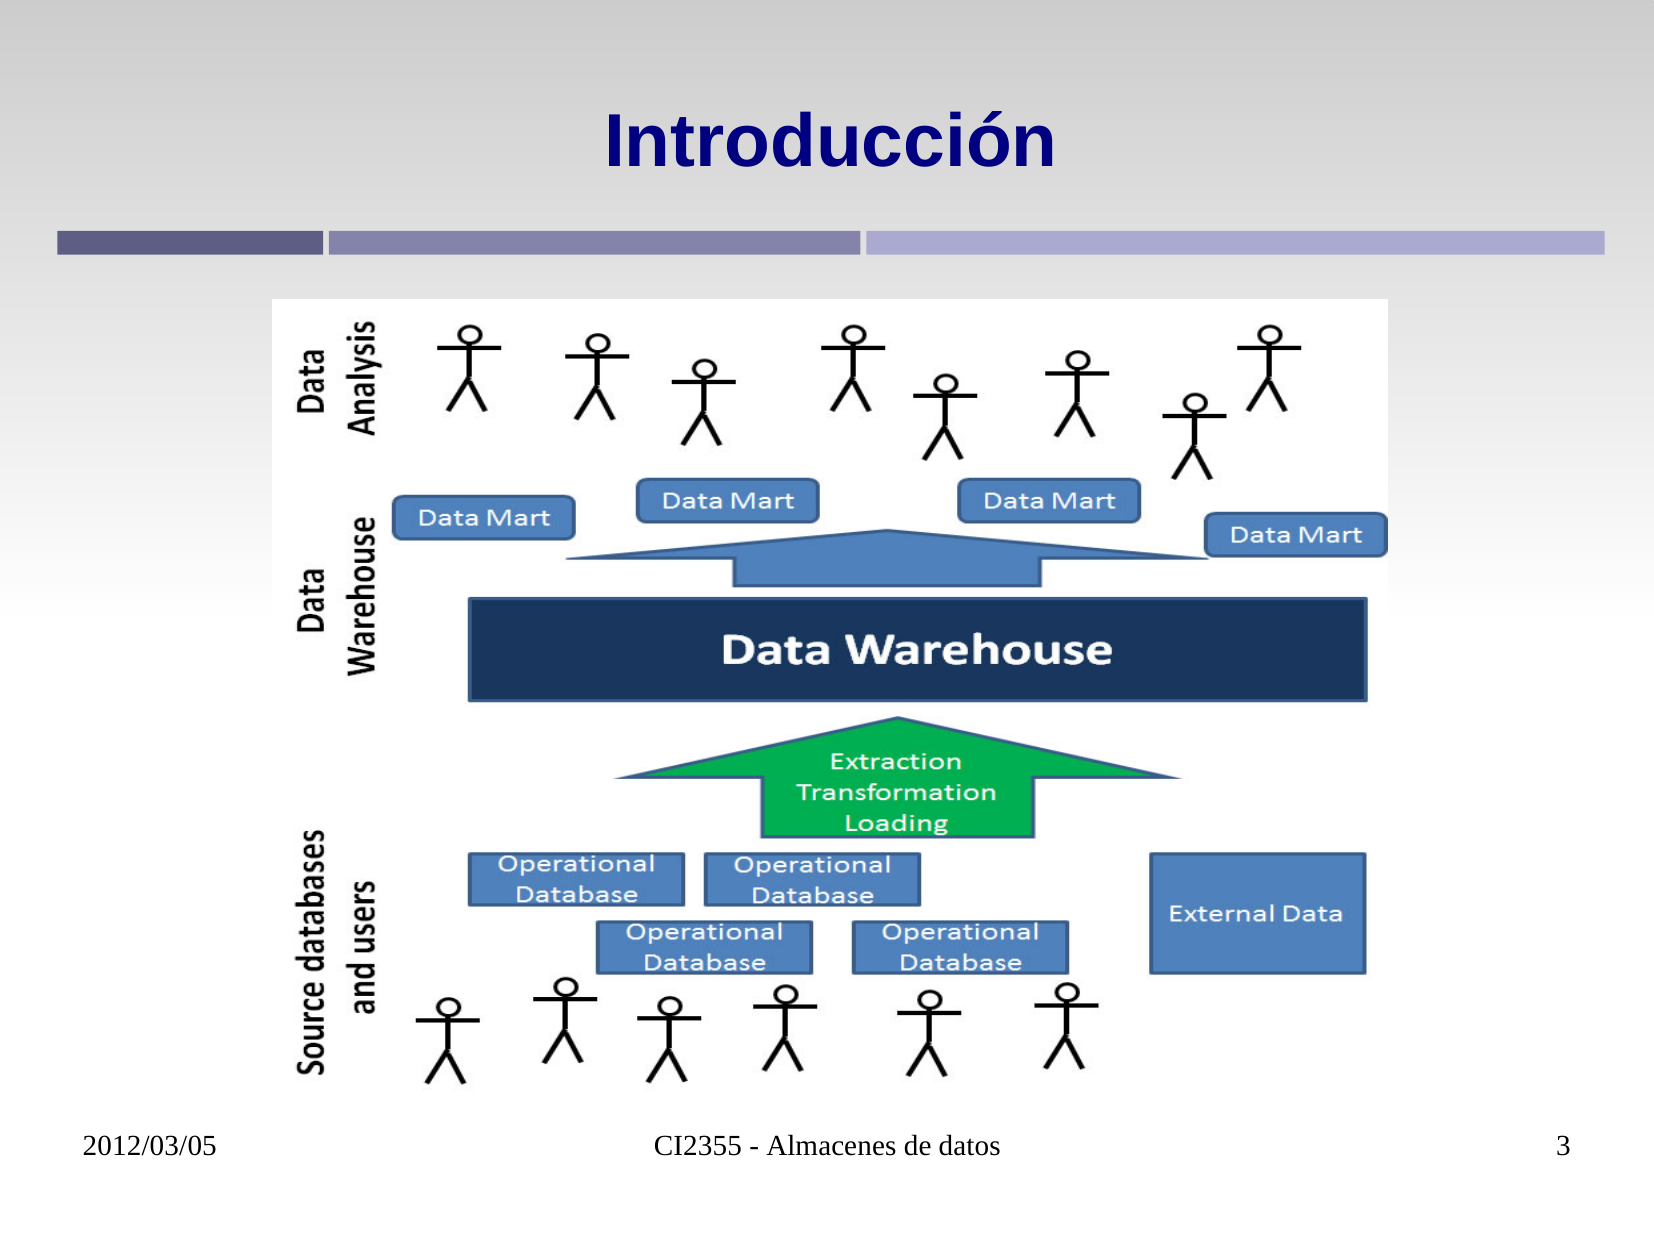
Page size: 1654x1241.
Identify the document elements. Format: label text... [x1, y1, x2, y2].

picture [272, 299, 1388, 1096]
title Introducción [86, 55, 1576, 226]
